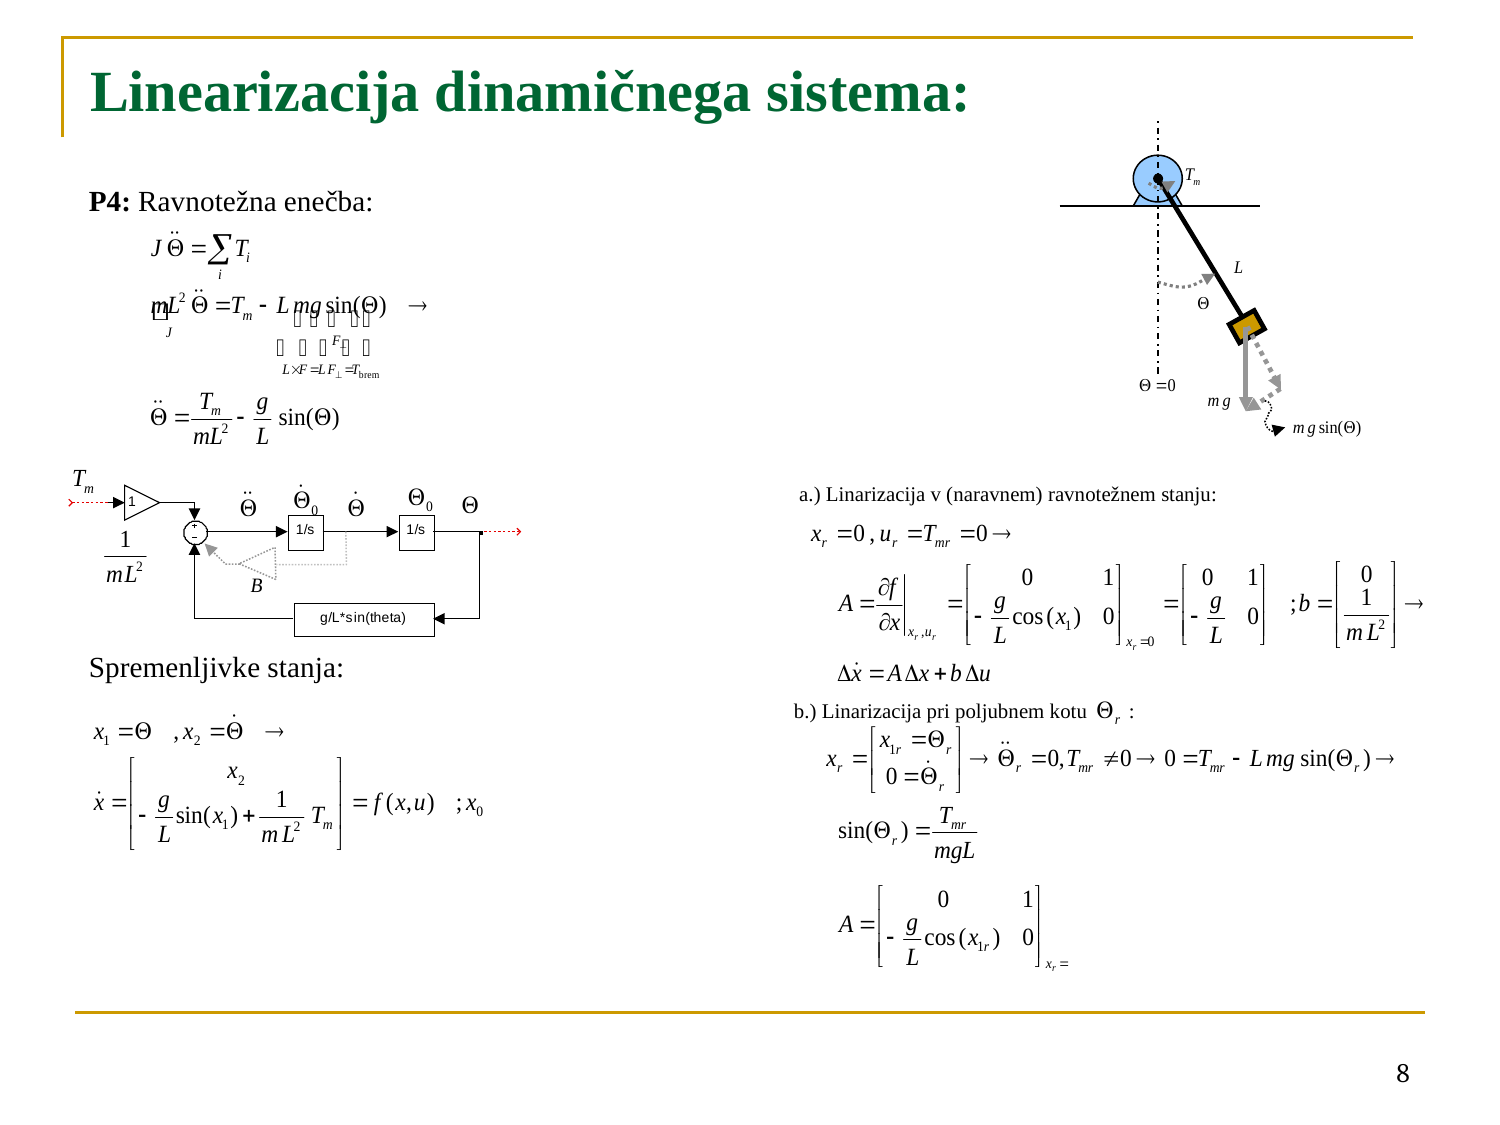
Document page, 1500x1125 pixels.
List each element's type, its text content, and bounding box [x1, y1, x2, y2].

chart [1205, 394, 1236, 414]
chart [833, 556, 1432, 693]
list P4: Ravnotežna enečba: Spremenljivke stanja: [73, 174, 737, 1028]
title Linearizacija dinamičnega sistema: [75, 45, 1426, 201]
chart [290, 482, 324, 522]
chart [100, 523, 152, 594]
chart [1290, 417, 1365, 442]
chart [89, 711, 488, 857]
chart [806, 516, 1019, 554]
text_box a.) Linarizacija v (naravnem) ravnotežnem stanju: [784, 472, 1389, 514]
chart [1195, 292, 1213, 314]
chart [833, 881, 1096, 977]
chart [1136, 374, 1178, 396]
chart [247, 573, 267, 596]
chart [835, 800, 982, 868]
chart [1231, 257, 1247, 277]
chart [821, 693, 1404, 799]
text_box [1133, 155, 1183, 206]
text_box [1229, 310, 1265, 343]
chart [344, 489, 370, 523]
chart [236, 489, 262, 523]
text_box <number> [1074, 1024, 1426, 1100]
chart [458, 491, 484, 521]
chart [1183, 162, 1204, 190]
chart [70, 462, 100, 500]
chart [404, 481, 438, 518]
text_box b.) Linarizacija pri poljubnem kotu : [779, 689, 1384, 731]
chart [146, 229, 437, 451]
picture [60, 456, 535, 688]
